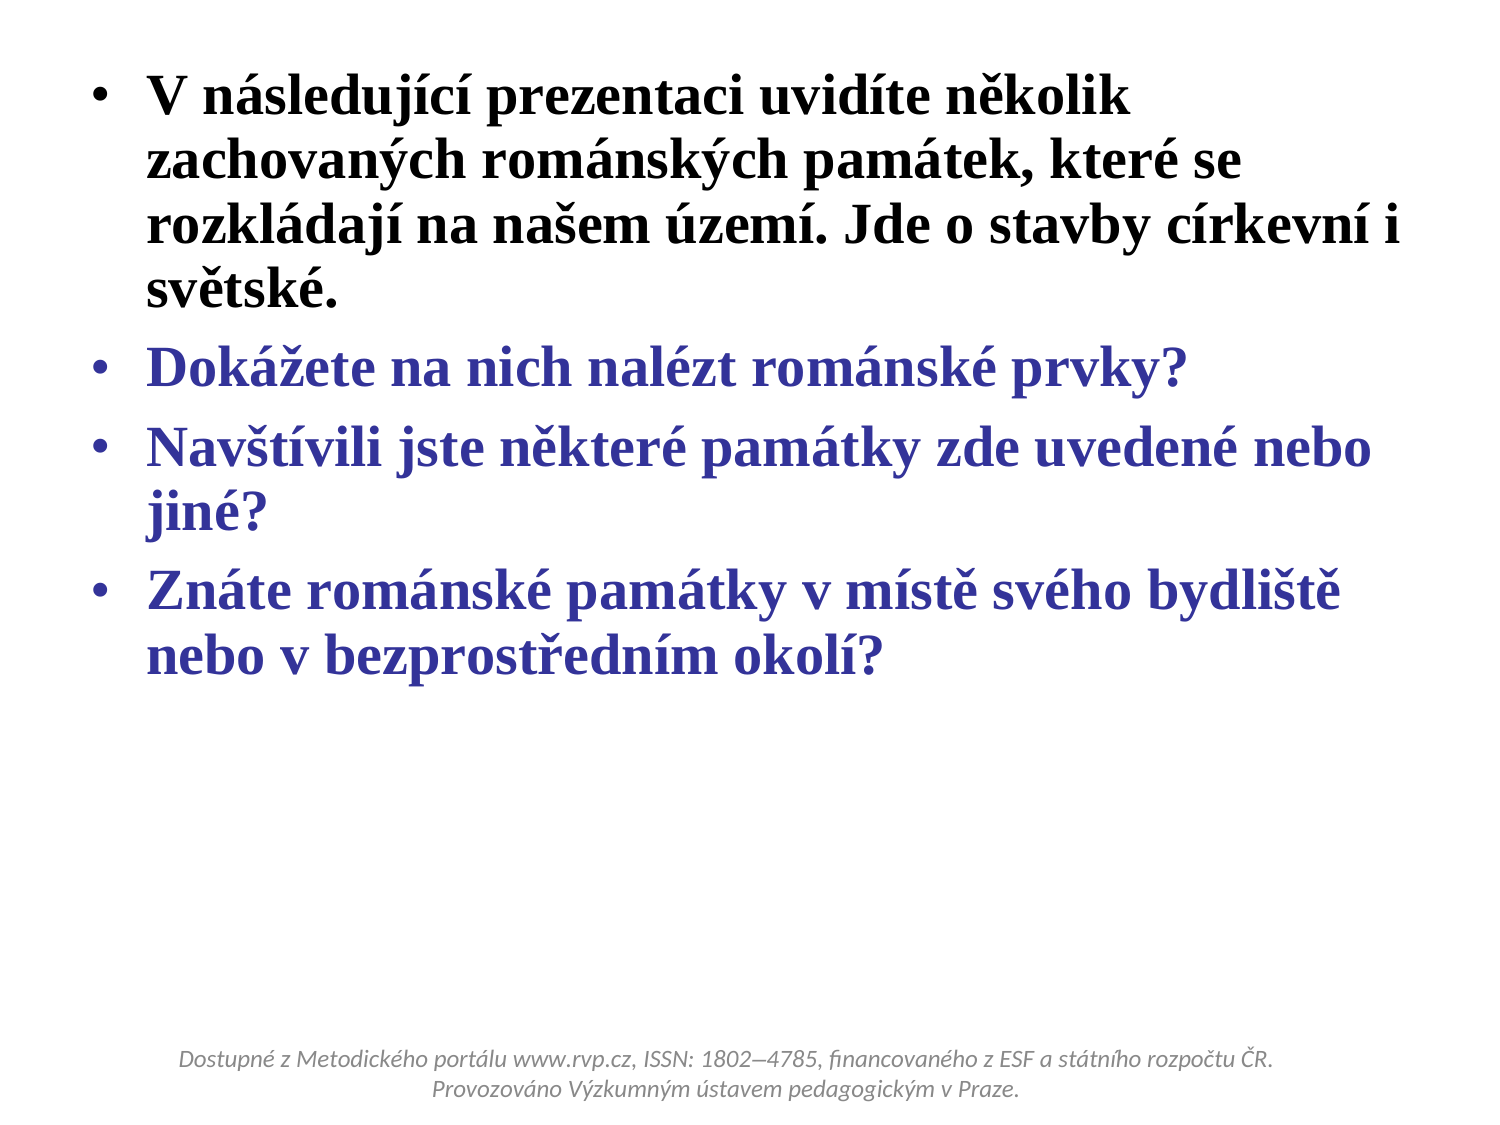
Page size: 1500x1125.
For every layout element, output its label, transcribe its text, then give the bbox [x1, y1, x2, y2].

list V následující prezentaci uvidíte několik zachovaných románských památek, které se rozkládají na našem území. Jde o stavby církevní i světské. Dokážete na nich nalézt románské prvky? Navštívili jste některé památky zde uvedené nebo jiné? Znáte románské památky v místě svého bydliště nebo v bezprostředním okolí? [75, 54, 1426, 1005]
text_box Dostupné z Metodického portálu www.rvp.cz, ISSN: 1802–4785, financovaného z ESF a státního rozpočtu ČR. Provozováno Výzkumným ústavem pedagogickým v Praze. [105, 1042, 1348, 1103]
